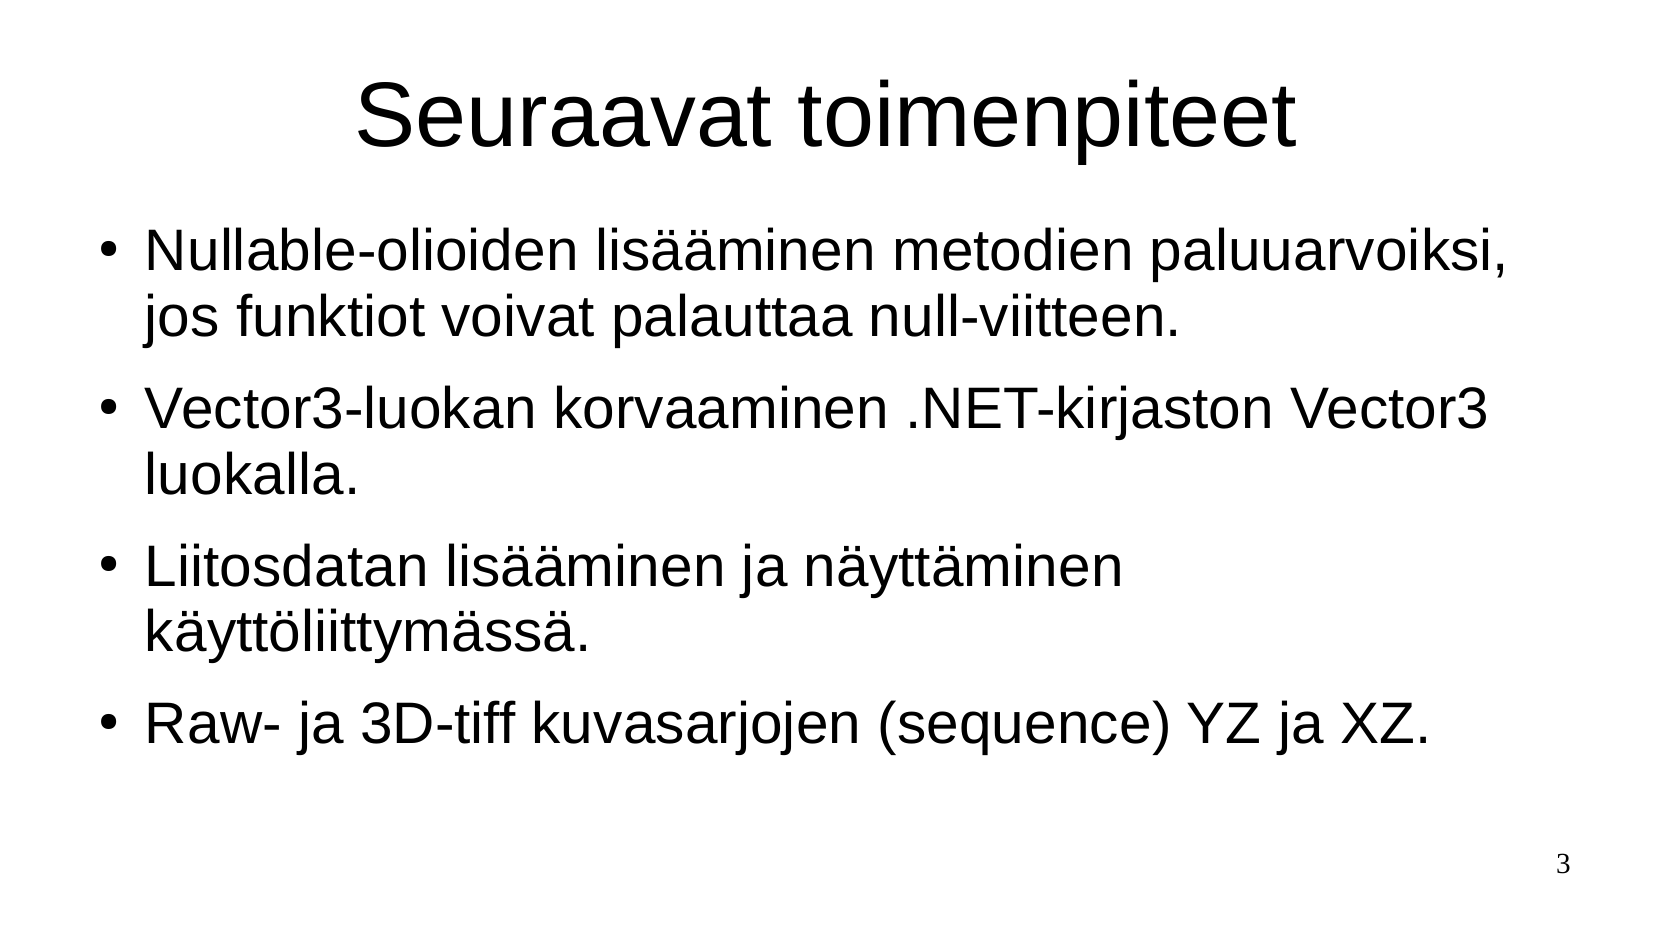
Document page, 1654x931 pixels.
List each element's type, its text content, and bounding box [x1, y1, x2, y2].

list Nullable-olioiden lisääminen metodien paluuarvoiksi, jos funktiot voivat palauttaa null-viitteen. Vector3-luokan korvaaminen .NET-kirjaston Vector3 luokalla. Liitosdatan lisääminen ja näyttäminen käyttöliittymässä. Raw- ja 3D-tiff kuvasarjojen (sequence) YZ ja XZ. [82, 217, 1571, 758]
title Seuraavat toimenpiteet [82, 37, 1571, 193]
